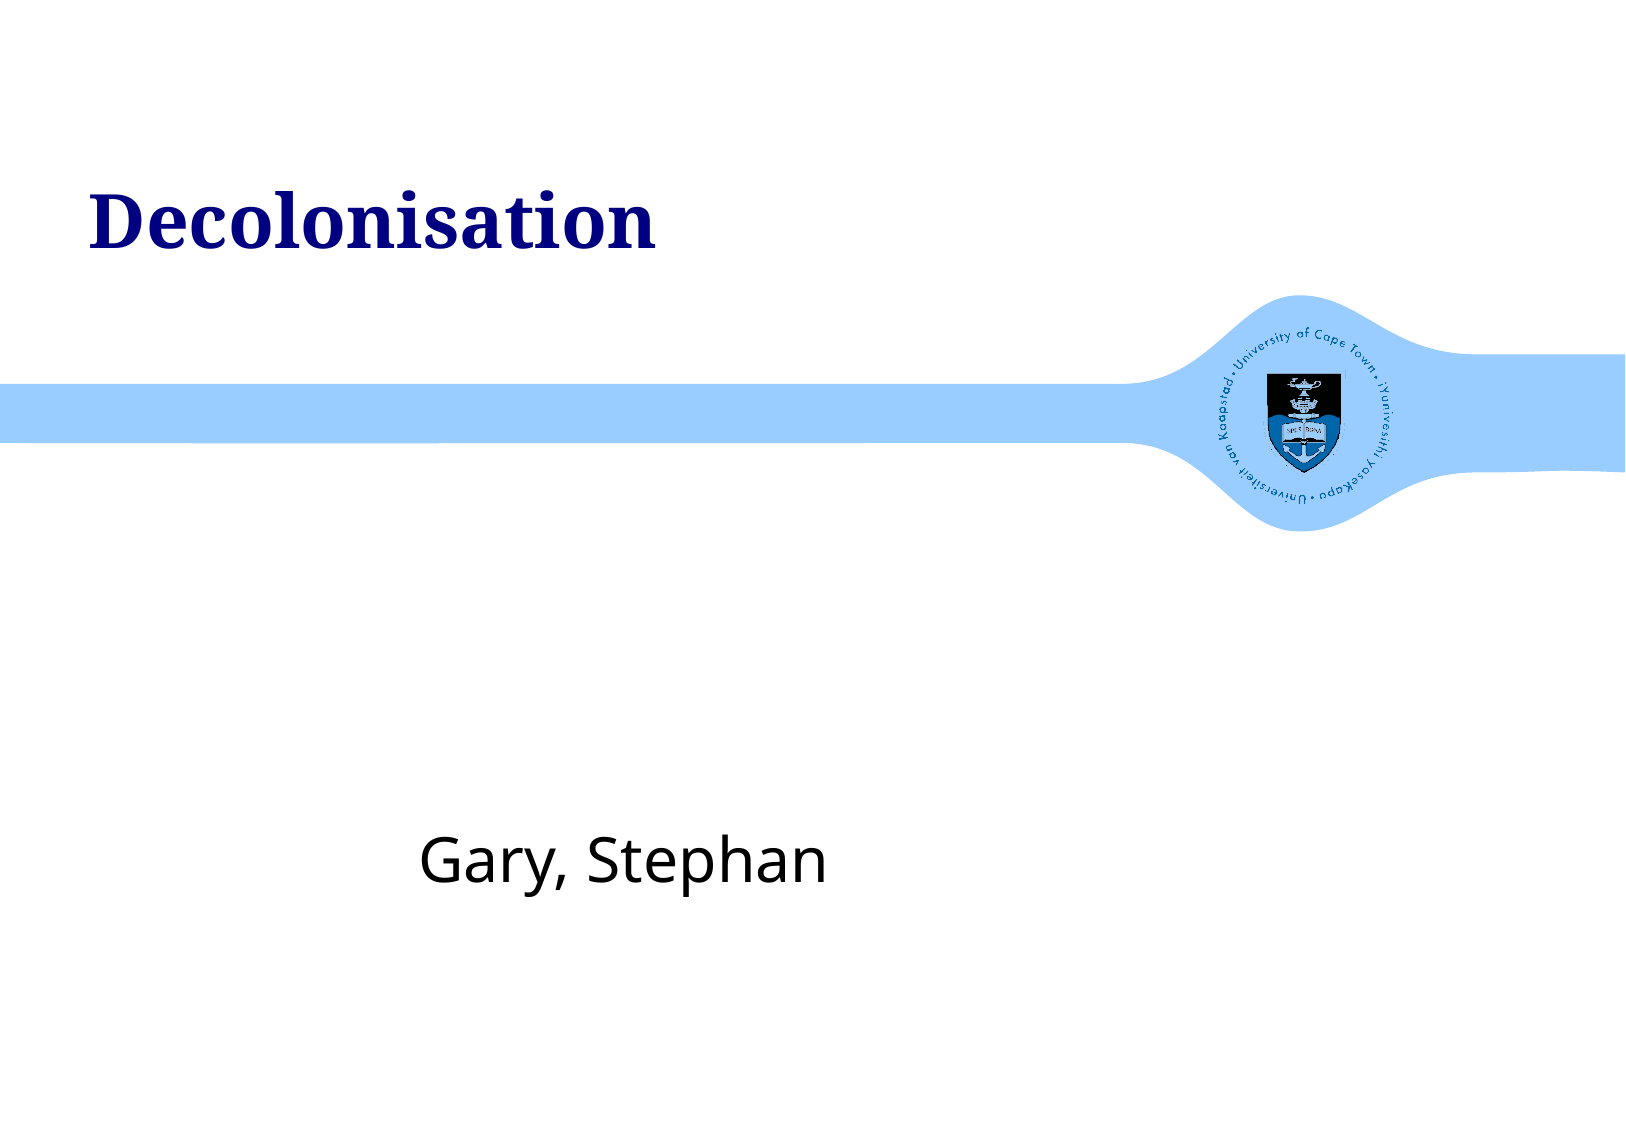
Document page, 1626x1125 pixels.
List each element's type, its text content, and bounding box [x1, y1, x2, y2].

picture [1178, 305, 1416, 527]
title Decolonisation [88, 88, 1133, 352]
subtitle Gary, Stephan [88, 486, 1160, 1125]
